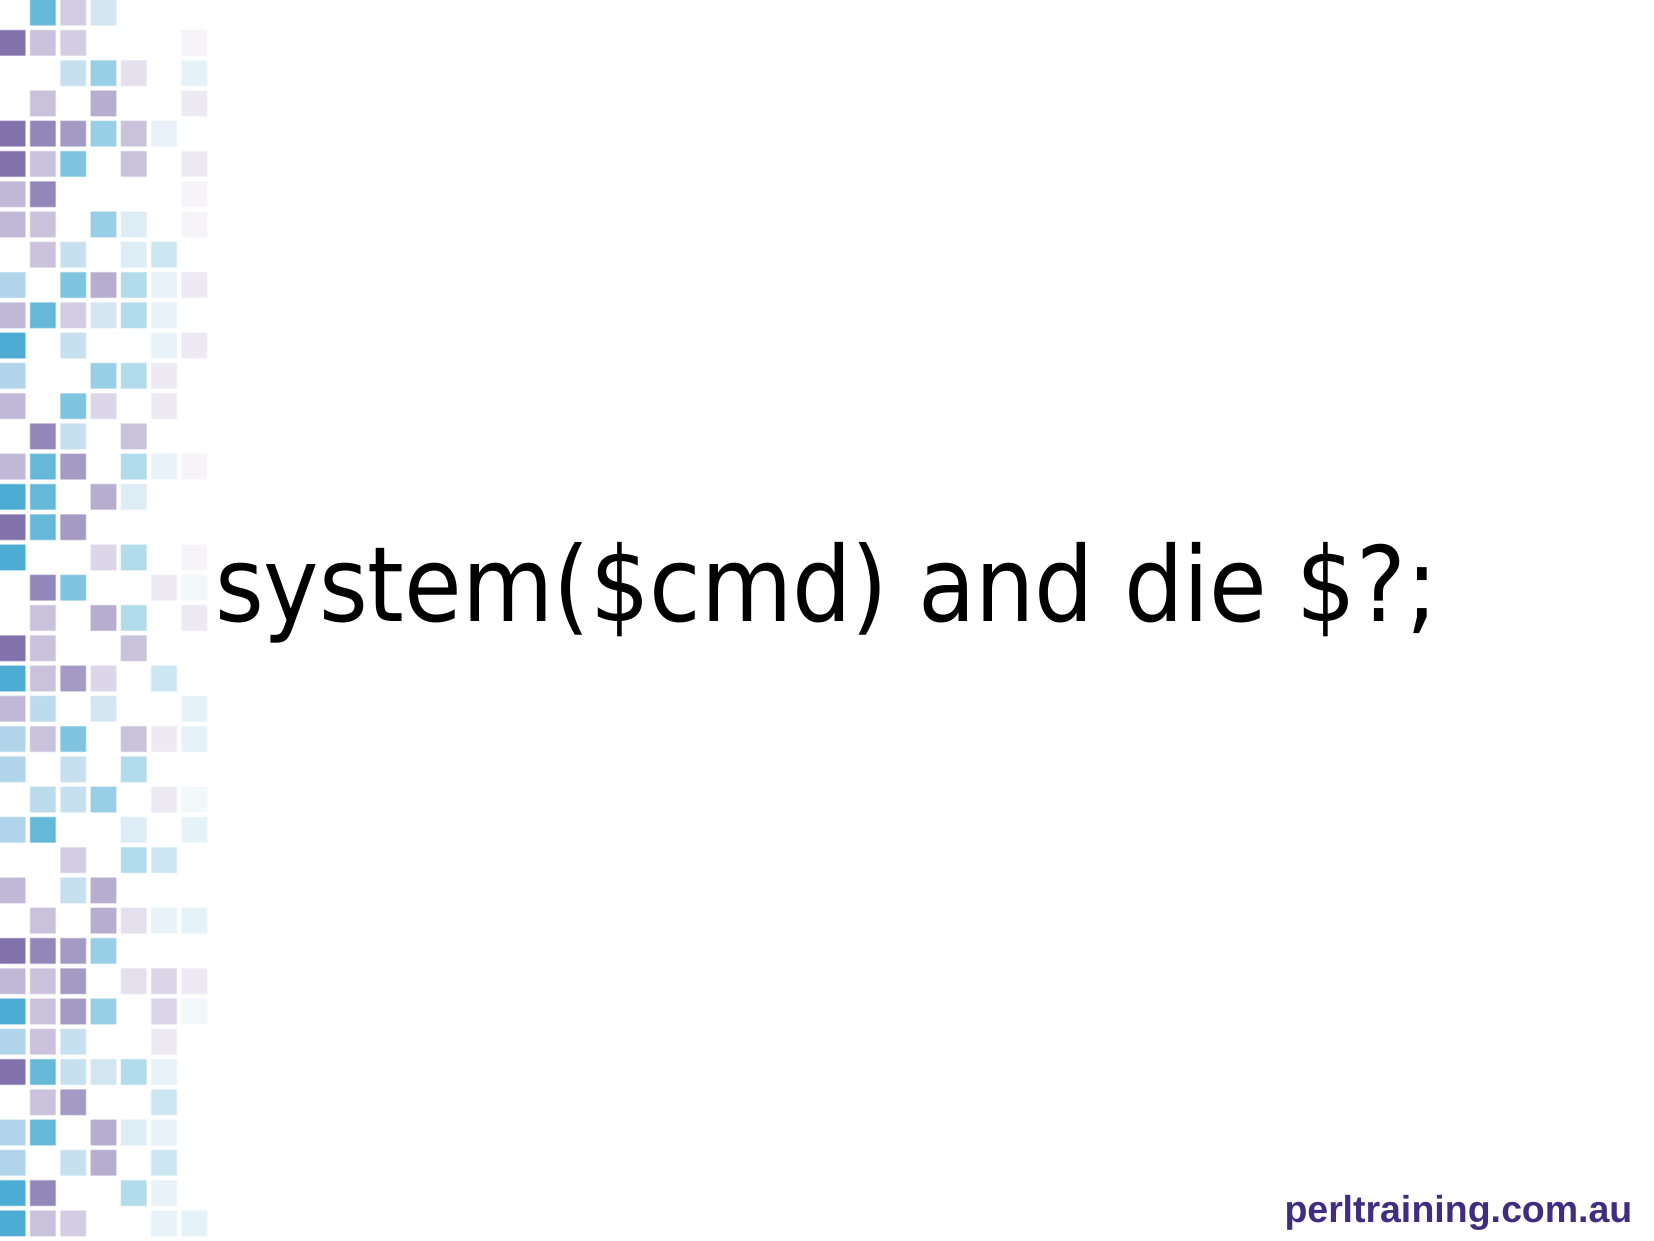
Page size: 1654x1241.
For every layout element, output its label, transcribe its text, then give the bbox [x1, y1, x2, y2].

picture [0, 0, 212, 1241]
title system($cmd) and die $?; [82, 56, 1571, 1115]
